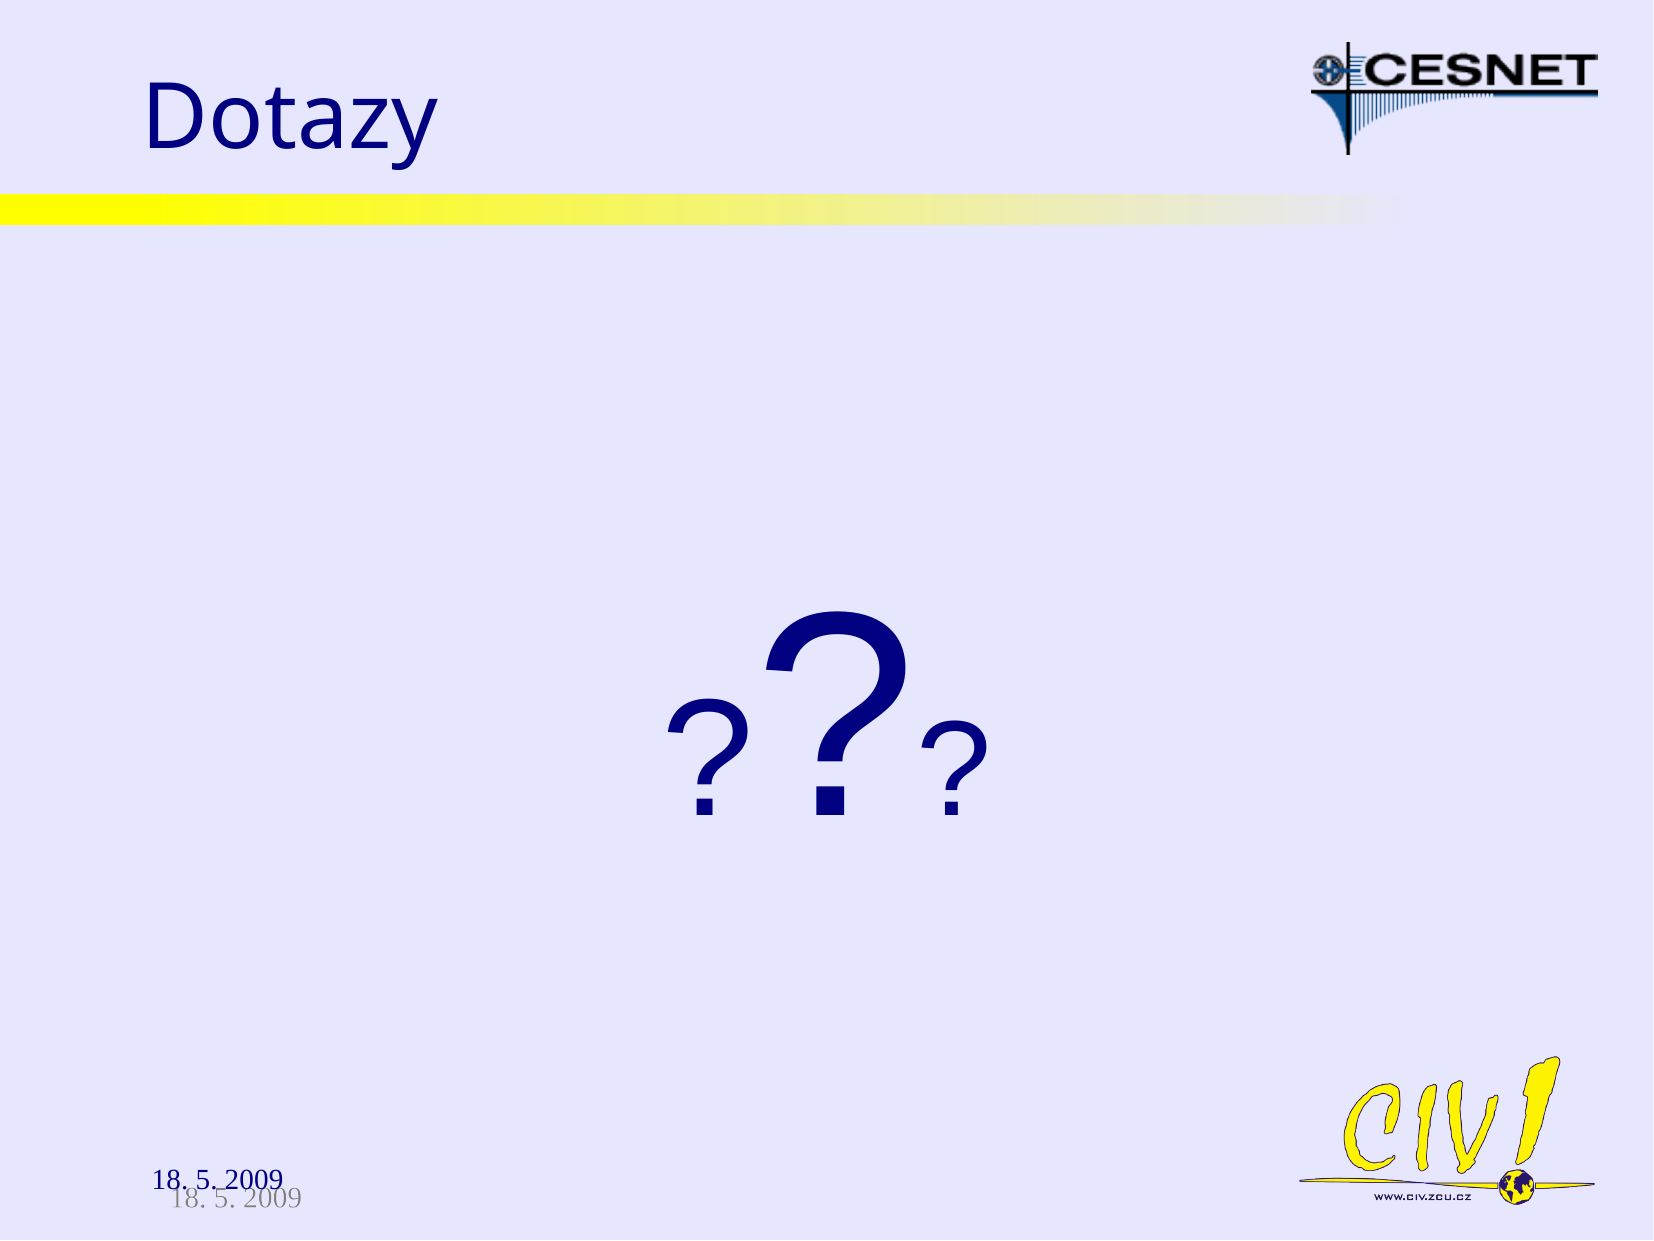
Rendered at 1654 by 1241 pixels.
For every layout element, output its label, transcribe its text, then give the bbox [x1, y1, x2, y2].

title Dotazy [82, 49, 1571, 178]
subtitle ??? [82, 277, 1571, 1151]
picture [1311, 42, 1598, 155]
picture [1299, 1056, 1595, 1205]
